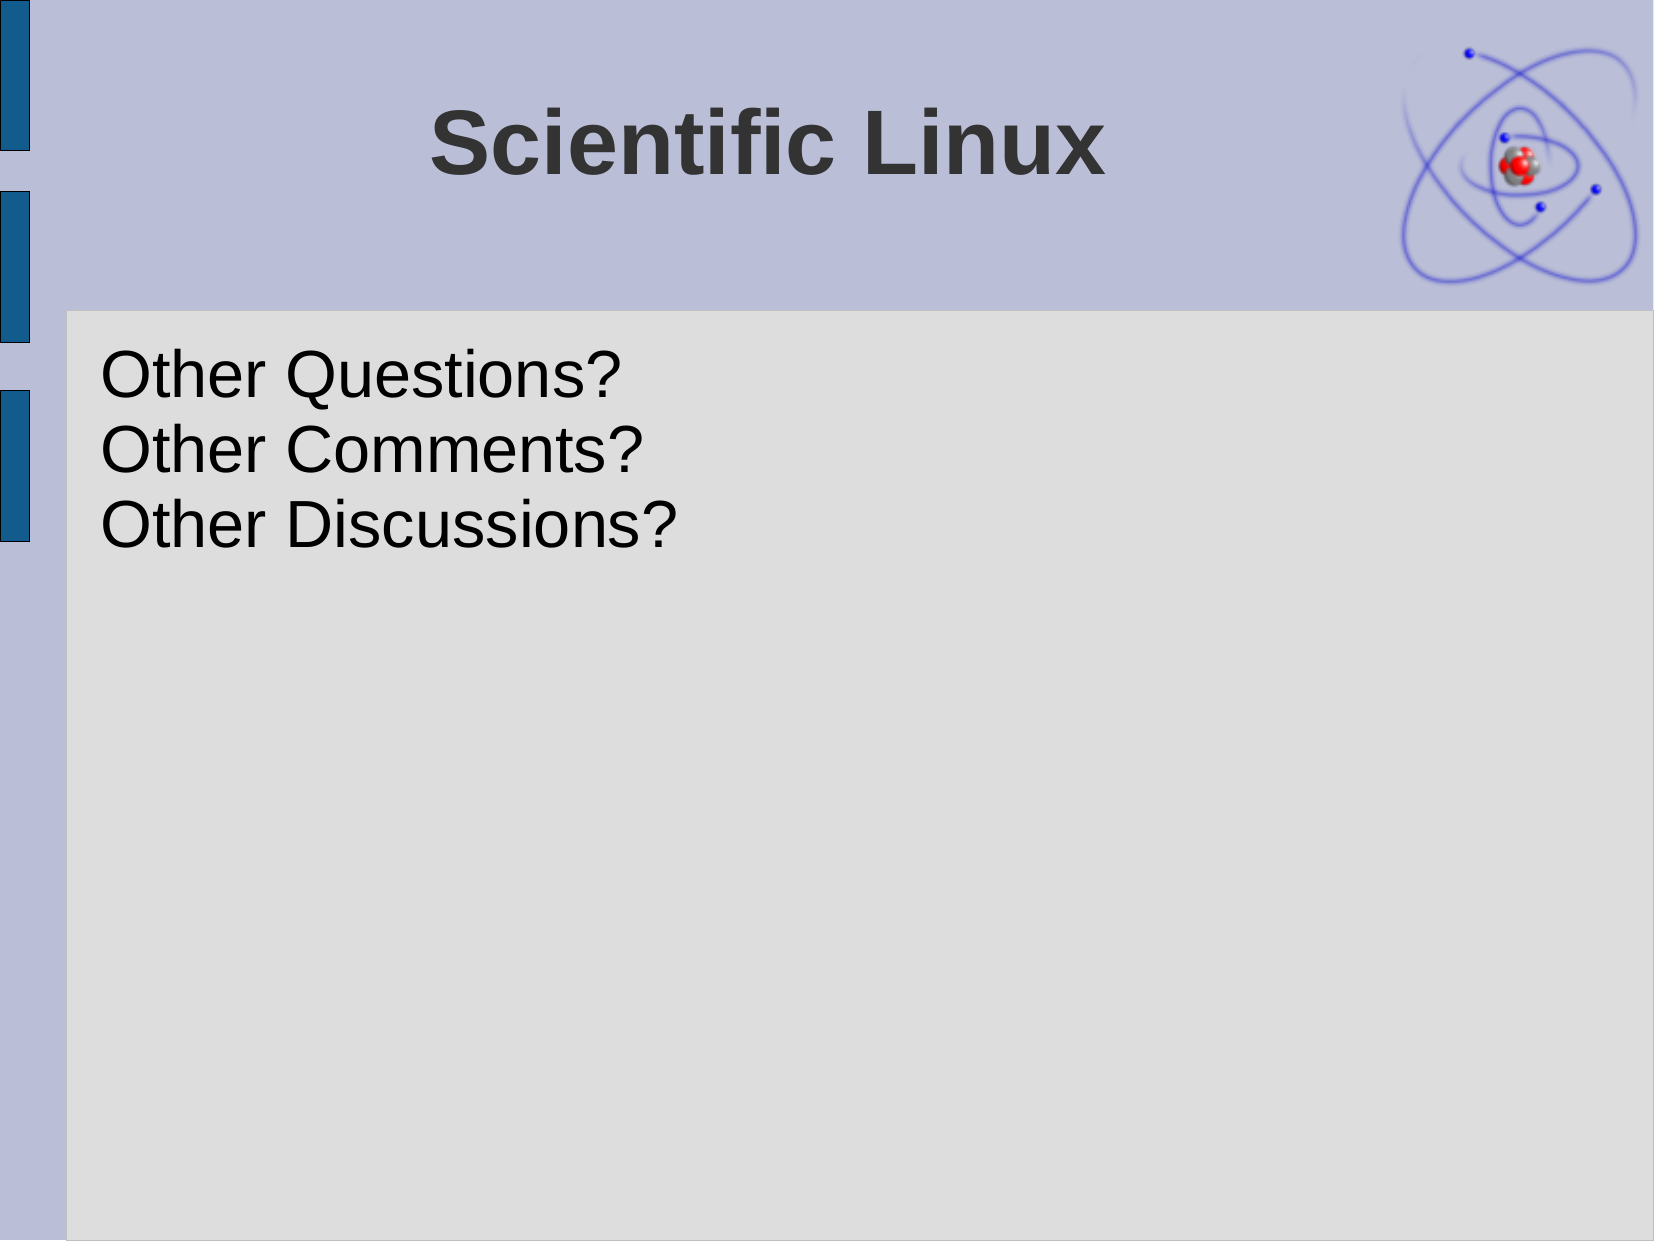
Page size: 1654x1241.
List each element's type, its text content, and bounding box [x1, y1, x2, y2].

title Scientific Linux [75, 39, 1463, 247]
list Other Questions? Other Comments? Other Discussions? [82, 337, 1571, 1109]
picture [1386, 33, 1654, 301]
